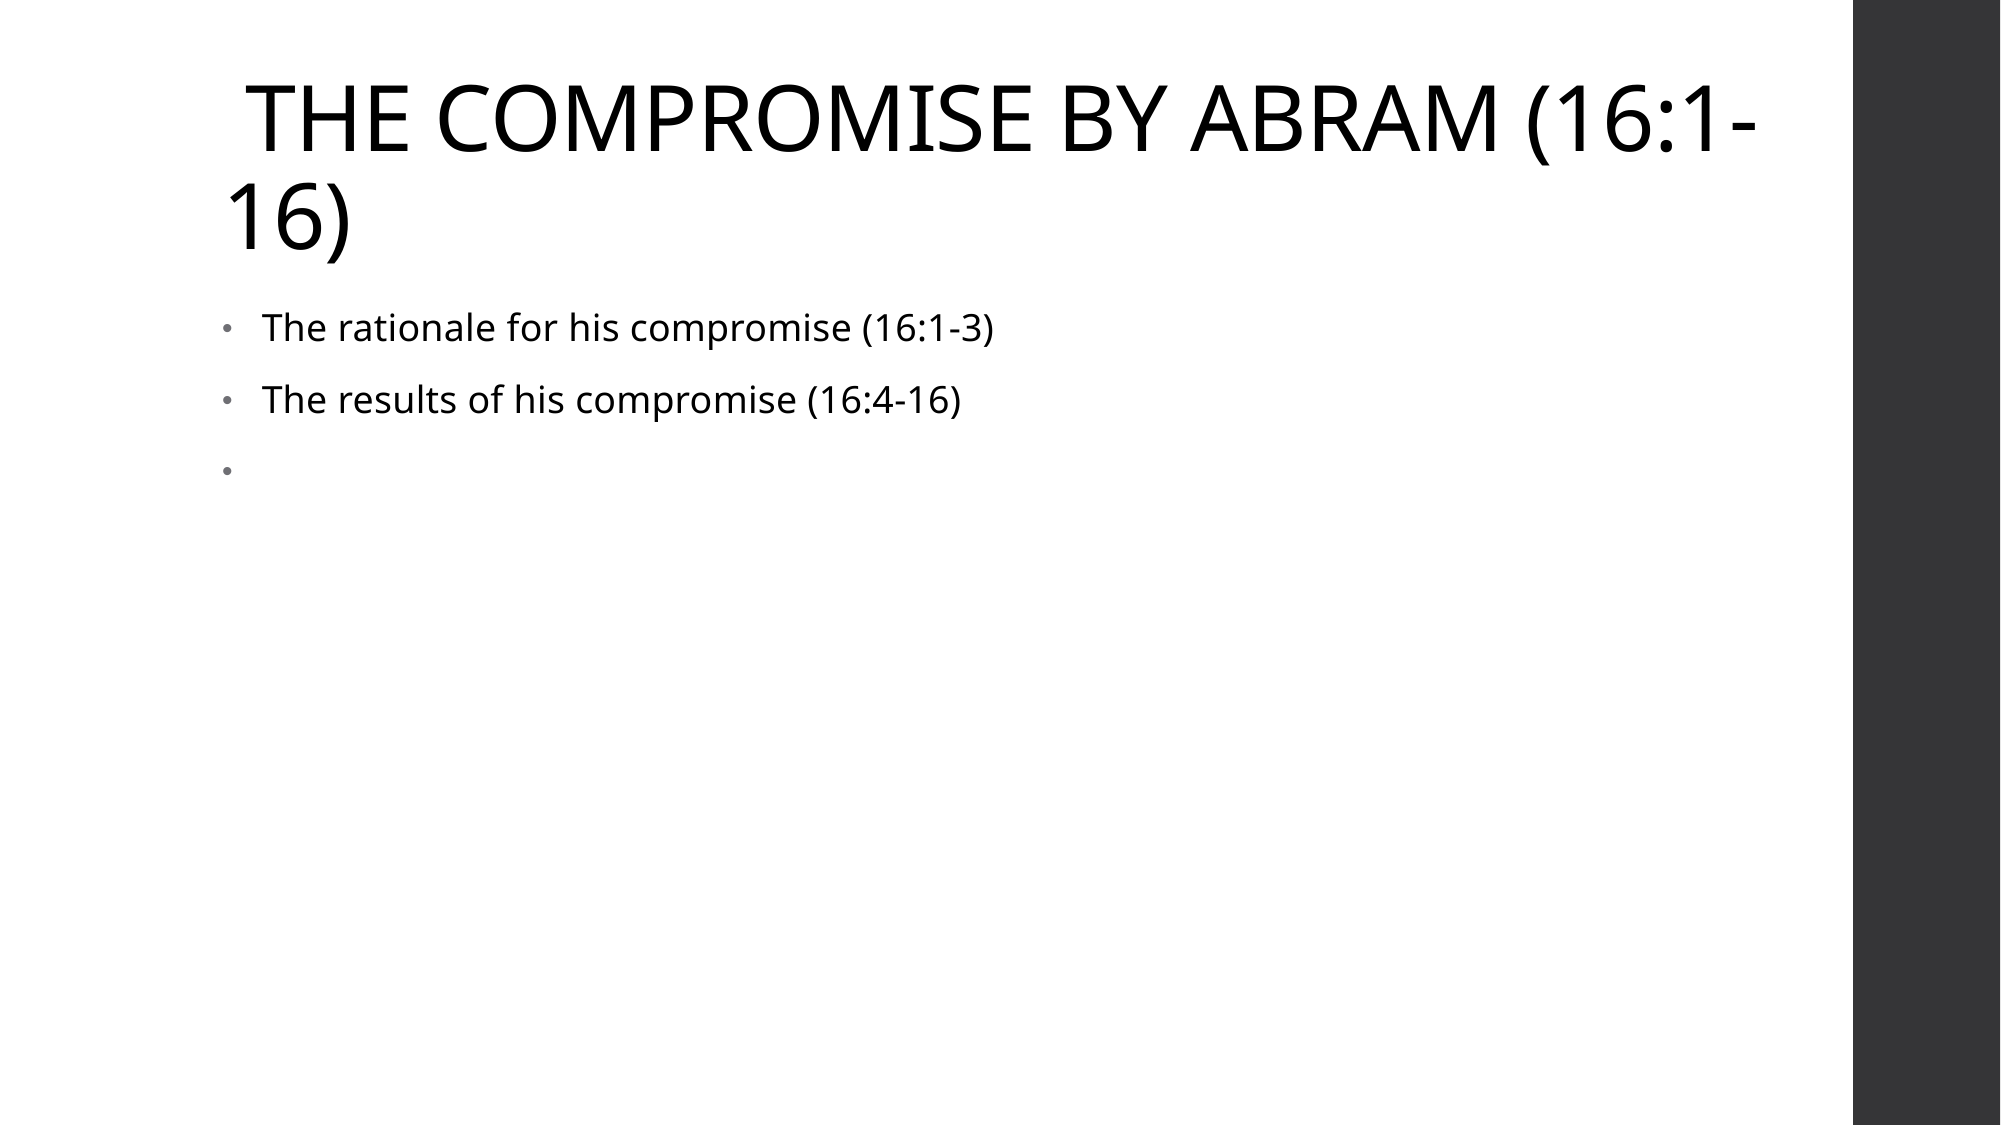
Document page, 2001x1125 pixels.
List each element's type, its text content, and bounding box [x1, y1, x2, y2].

list The rationale for his compromise (16:1-3) The results of his compromise (16:4-16) [206, 299, 1617, 1014]
title THE COMPROMISE BY ABRAM (16:1-16) [206, 60, 1797, 278]
